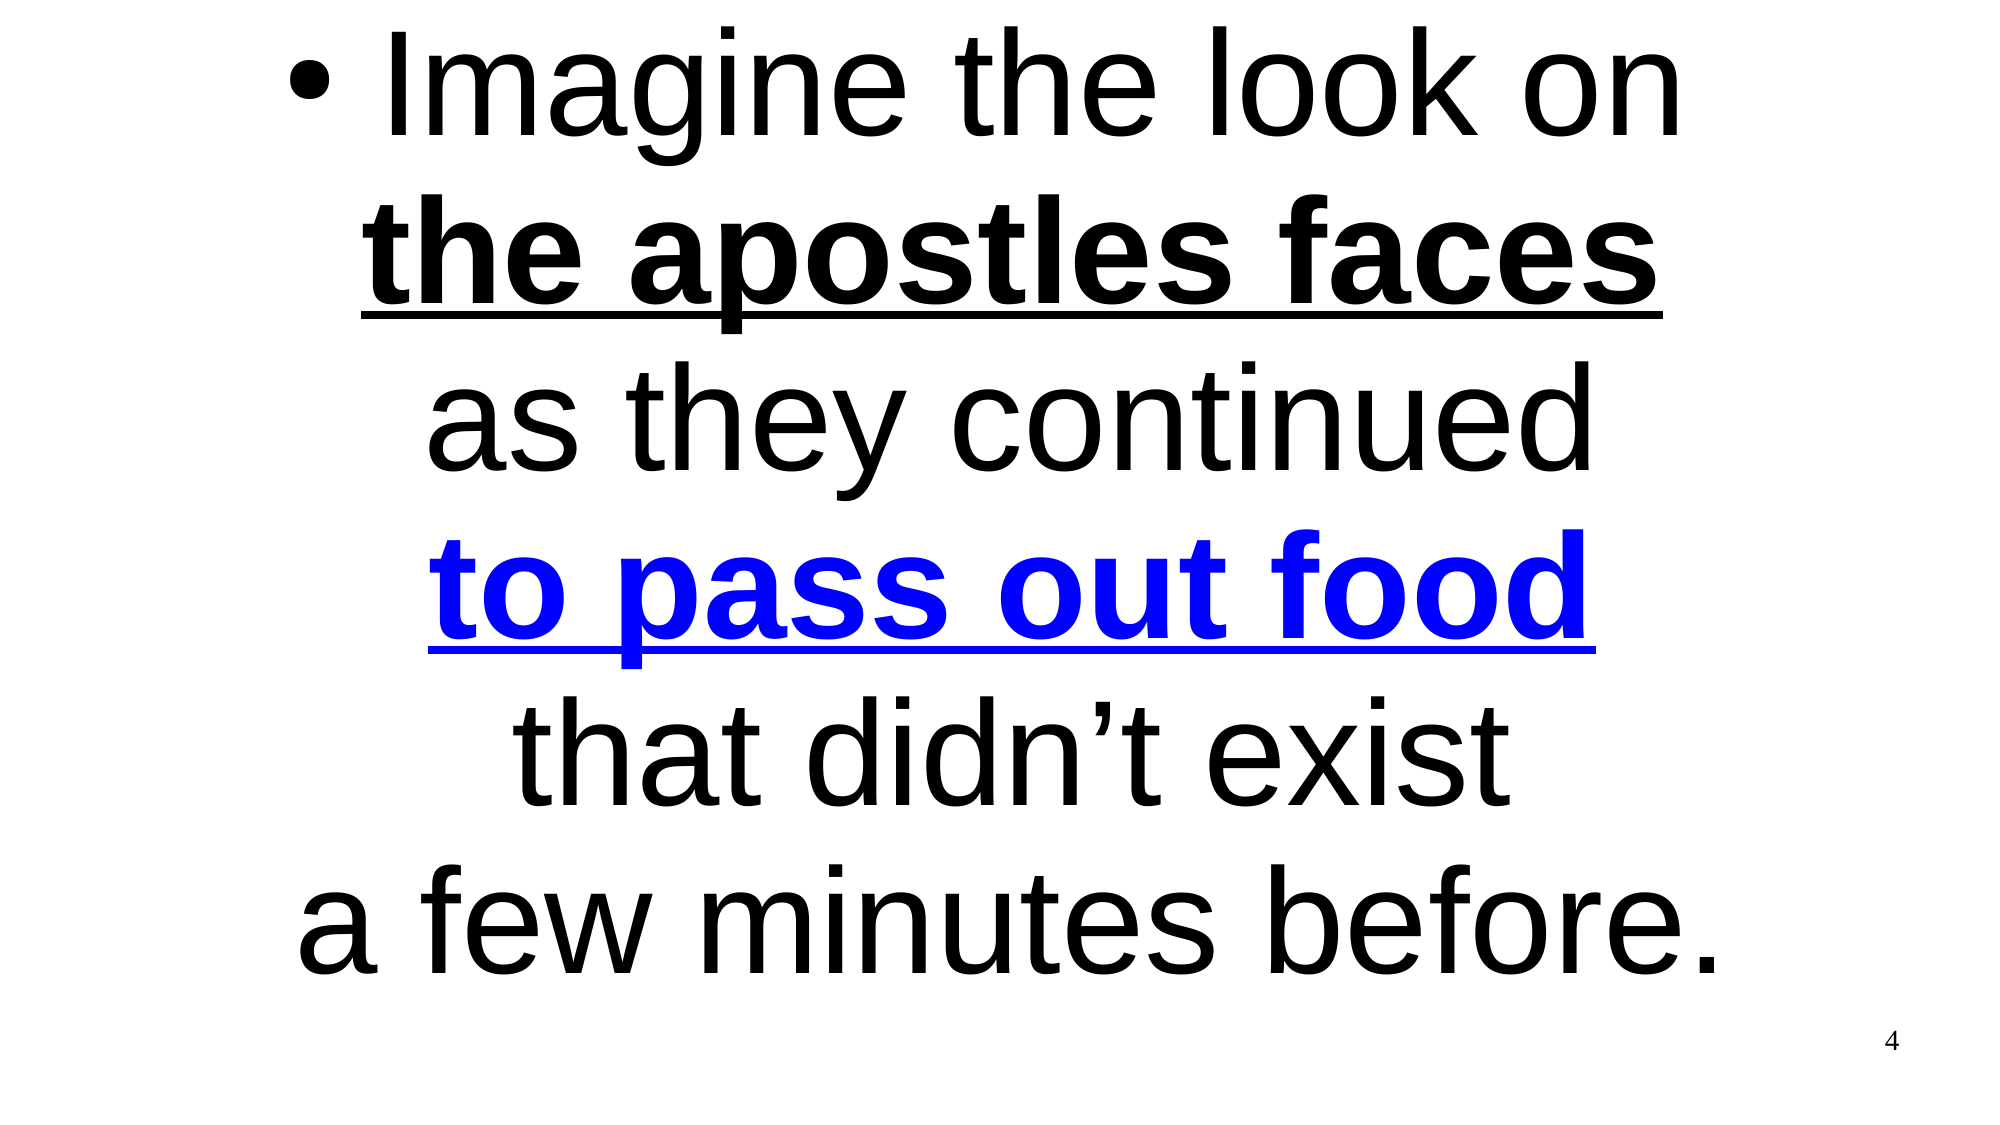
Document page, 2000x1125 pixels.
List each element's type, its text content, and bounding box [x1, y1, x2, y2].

list Imagine the look on the apostles faces as they continued to pass out food that didn’t exist a few minutes before. [0, 0, 1996, 1123]
